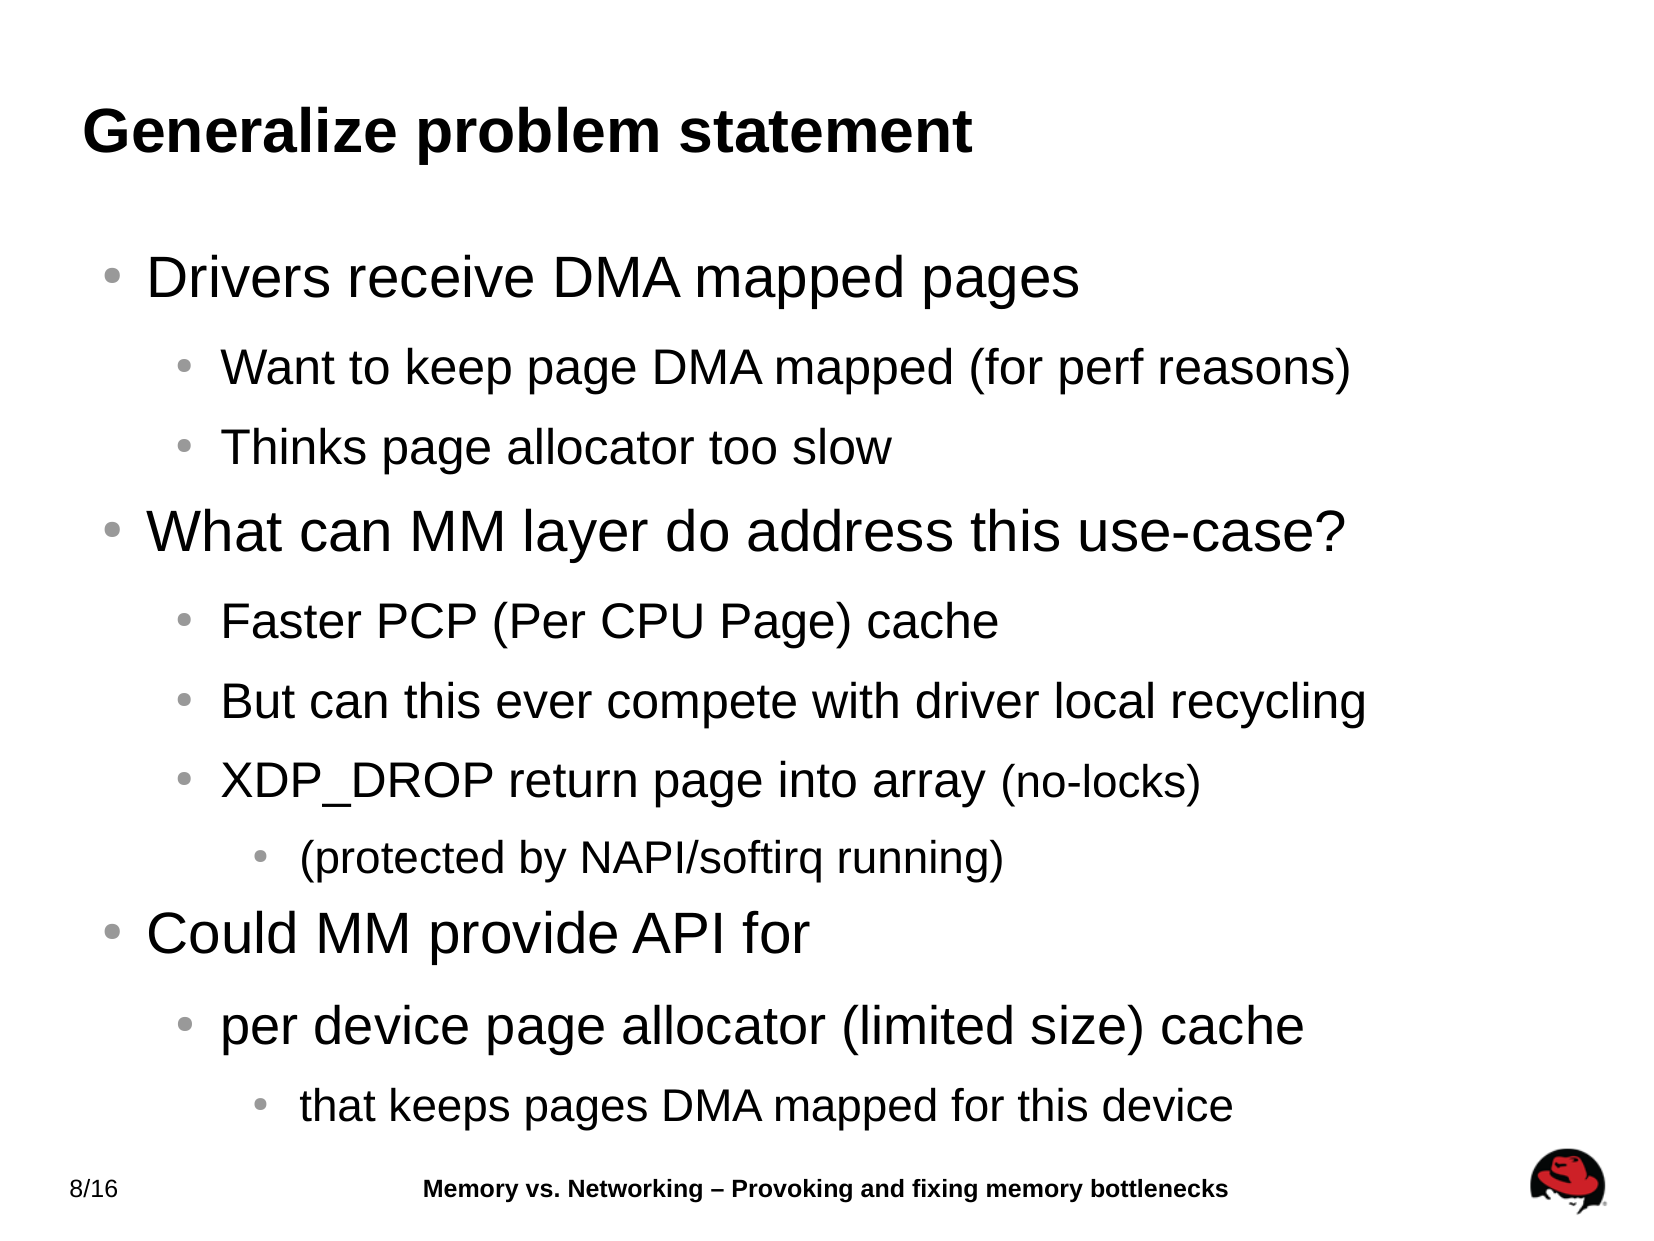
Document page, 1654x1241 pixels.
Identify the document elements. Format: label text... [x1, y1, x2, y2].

list Drivers receive DMA mapped pages Want to keep page DMA mapped (for perf reasons) Thinks page allocator too slow What can MM layer do address this use-case? Faster PCP (Per CPU Page) cache But can this ever compete with driver local recycling XDP_DROP return page into array (no-locks) (protected by NAPI/softirq running) Could MM provide API for per device page allocator (limited size) cache that keeps pages DMA mapped for this device [86, 244, 1576, 1132]
title Generalize problem statement [82, 37, 1571, 226]
picture [1529, 1146, 1613, 1224]
